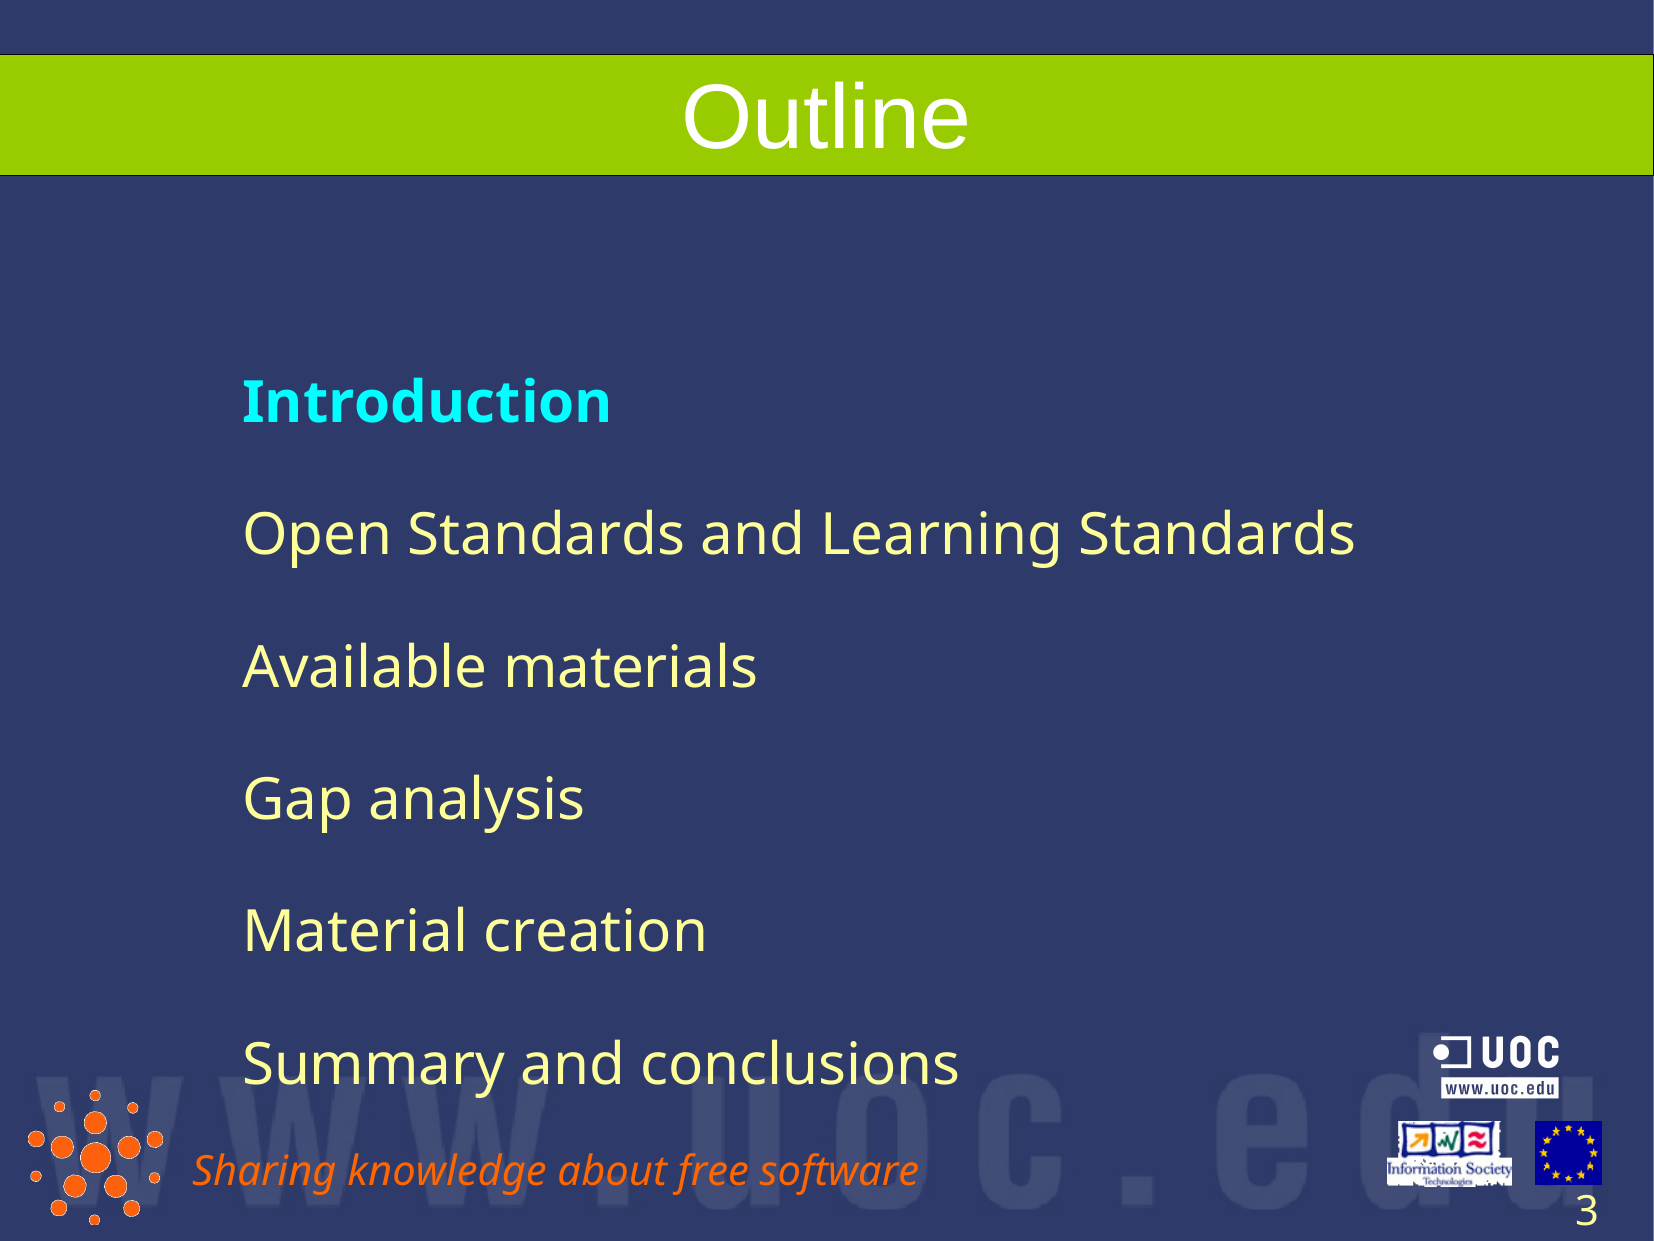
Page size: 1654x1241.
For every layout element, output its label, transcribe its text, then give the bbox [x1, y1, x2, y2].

text_box Introduction Open Standards and Learning Standards Available materials Gap analysis Material creation Summary and conclusions [206, 204, 1514, 1014]
picture [0, 176, 1654, 1241]
title Outline [82, 48, 1571, 185]
picture [0, 0, 1654, 54]
